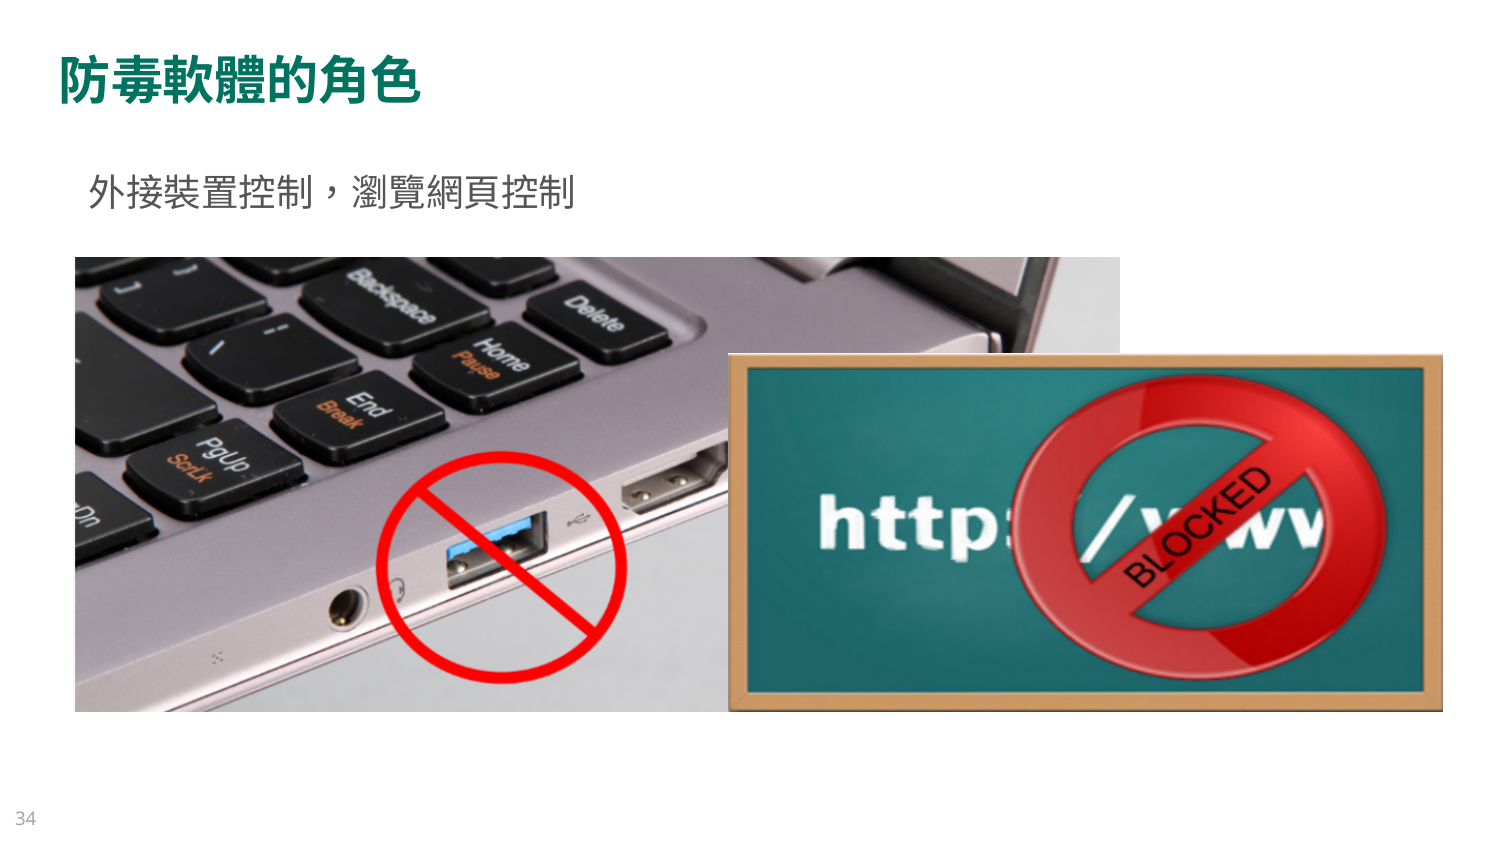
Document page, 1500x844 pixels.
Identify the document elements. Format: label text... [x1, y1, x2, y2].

title 防毒軟體的角色 [58, 48, 1442, 162]
picture [73, 257, 1443, 712]
text_box 外接裝置控制，瀏覽網頁控制 [74, 162, 620, 222]
slide_number 34 [15, 806, 61, 831]
